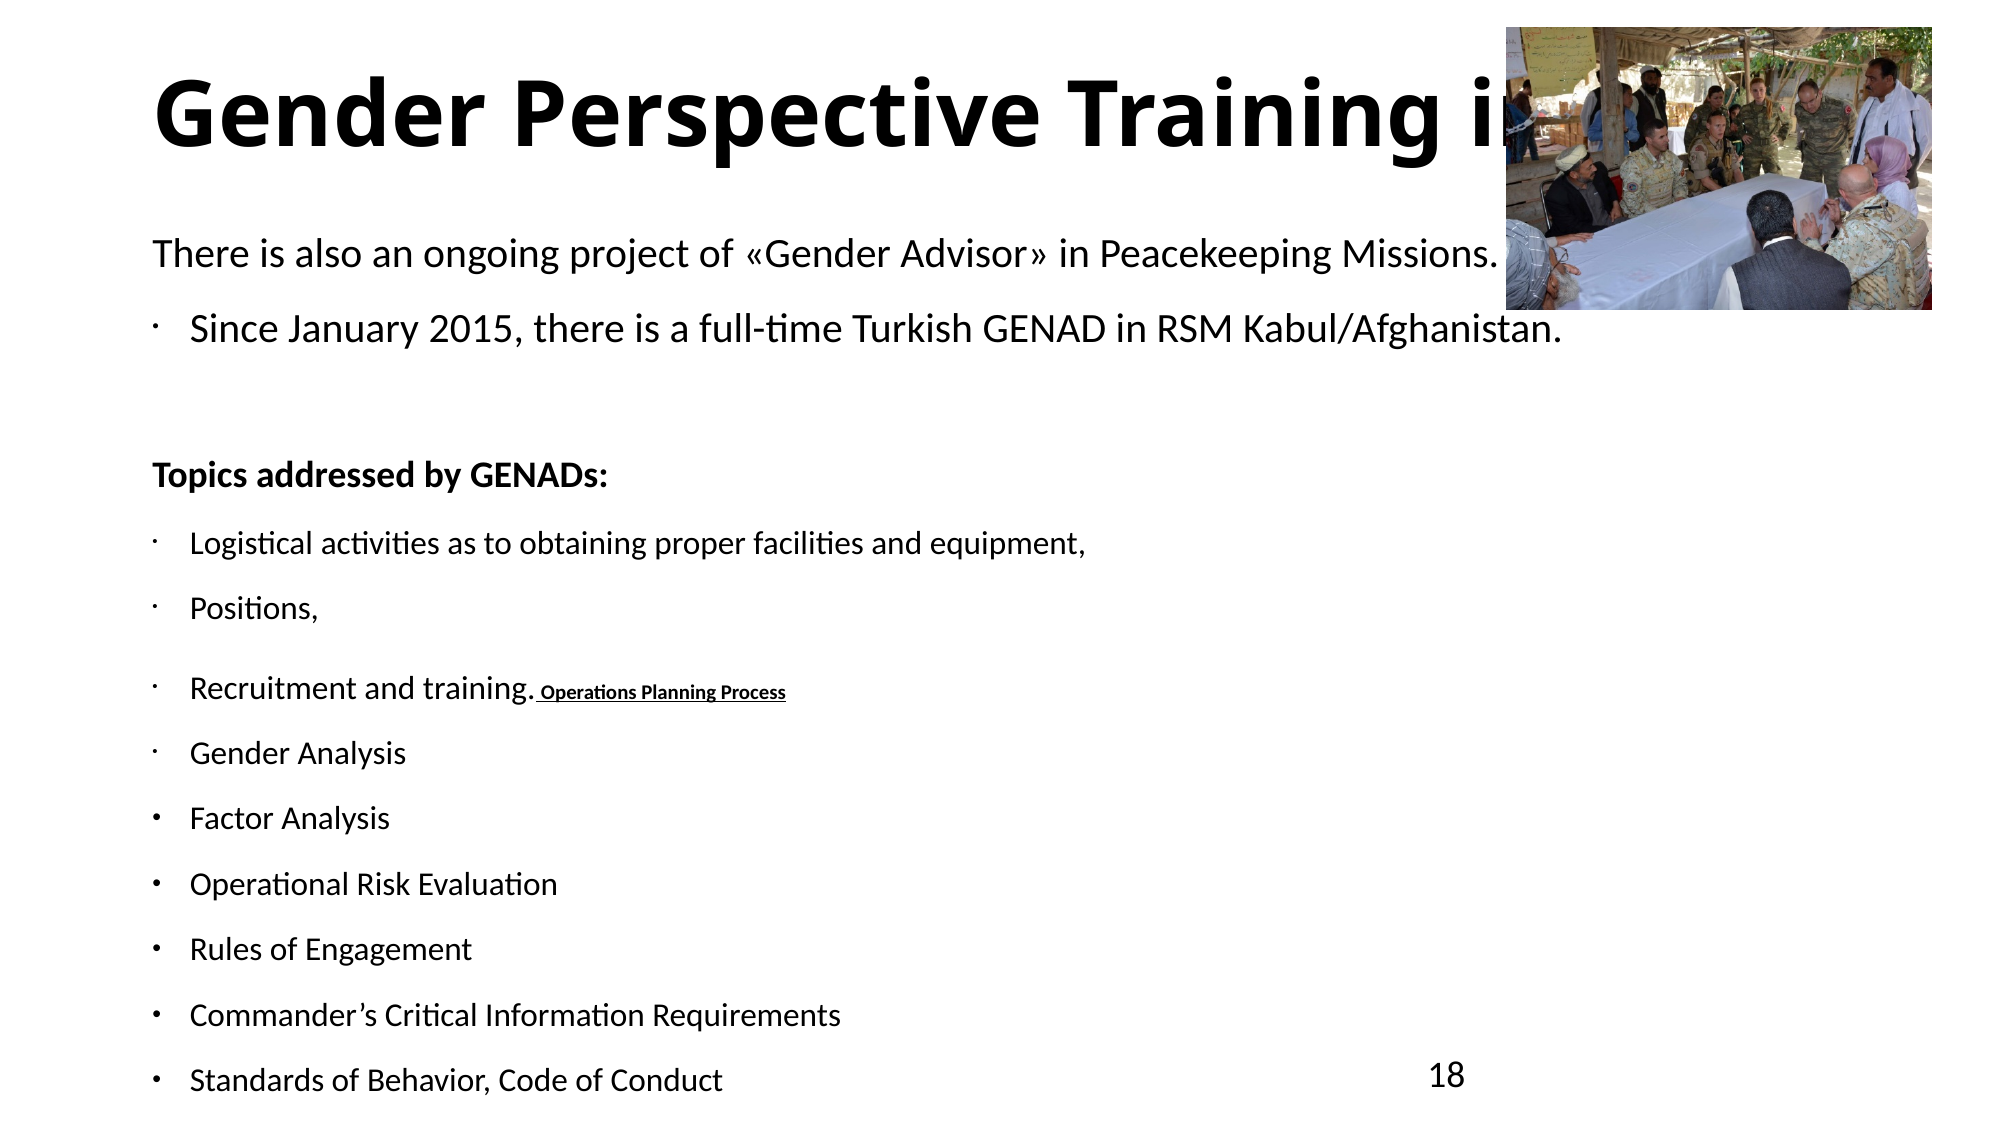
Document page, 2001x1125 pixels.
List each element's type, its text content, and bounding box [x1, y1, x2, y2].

title Gender Perspective Training in TAF [137, 59, 1506, 224]
list There is also an ongoing project of «Gender Advisor» in Peacekeeping Missions. Since January 2015, there is a full-time Turkish GENAD in RSM Kabul/Afghanistan. Topics addressed by GENADs: Logistical activities as to obtaining proper facilities and equipment, Positions, Recruitment and training. Operations Planning Process Gender Analysis Factor Analysis Operational Risk Evaluation Rules of Engagement Commander’s Critical Information Requirements Standards of Behavior, Code of Conduct Initial Force/Capability Requirements Operational Design and Assessment [137, 224, 1863, 939]
picture [1506, 27, 1932, 310]
slide_number <number> [1412, 1042, 1863, 1103]
